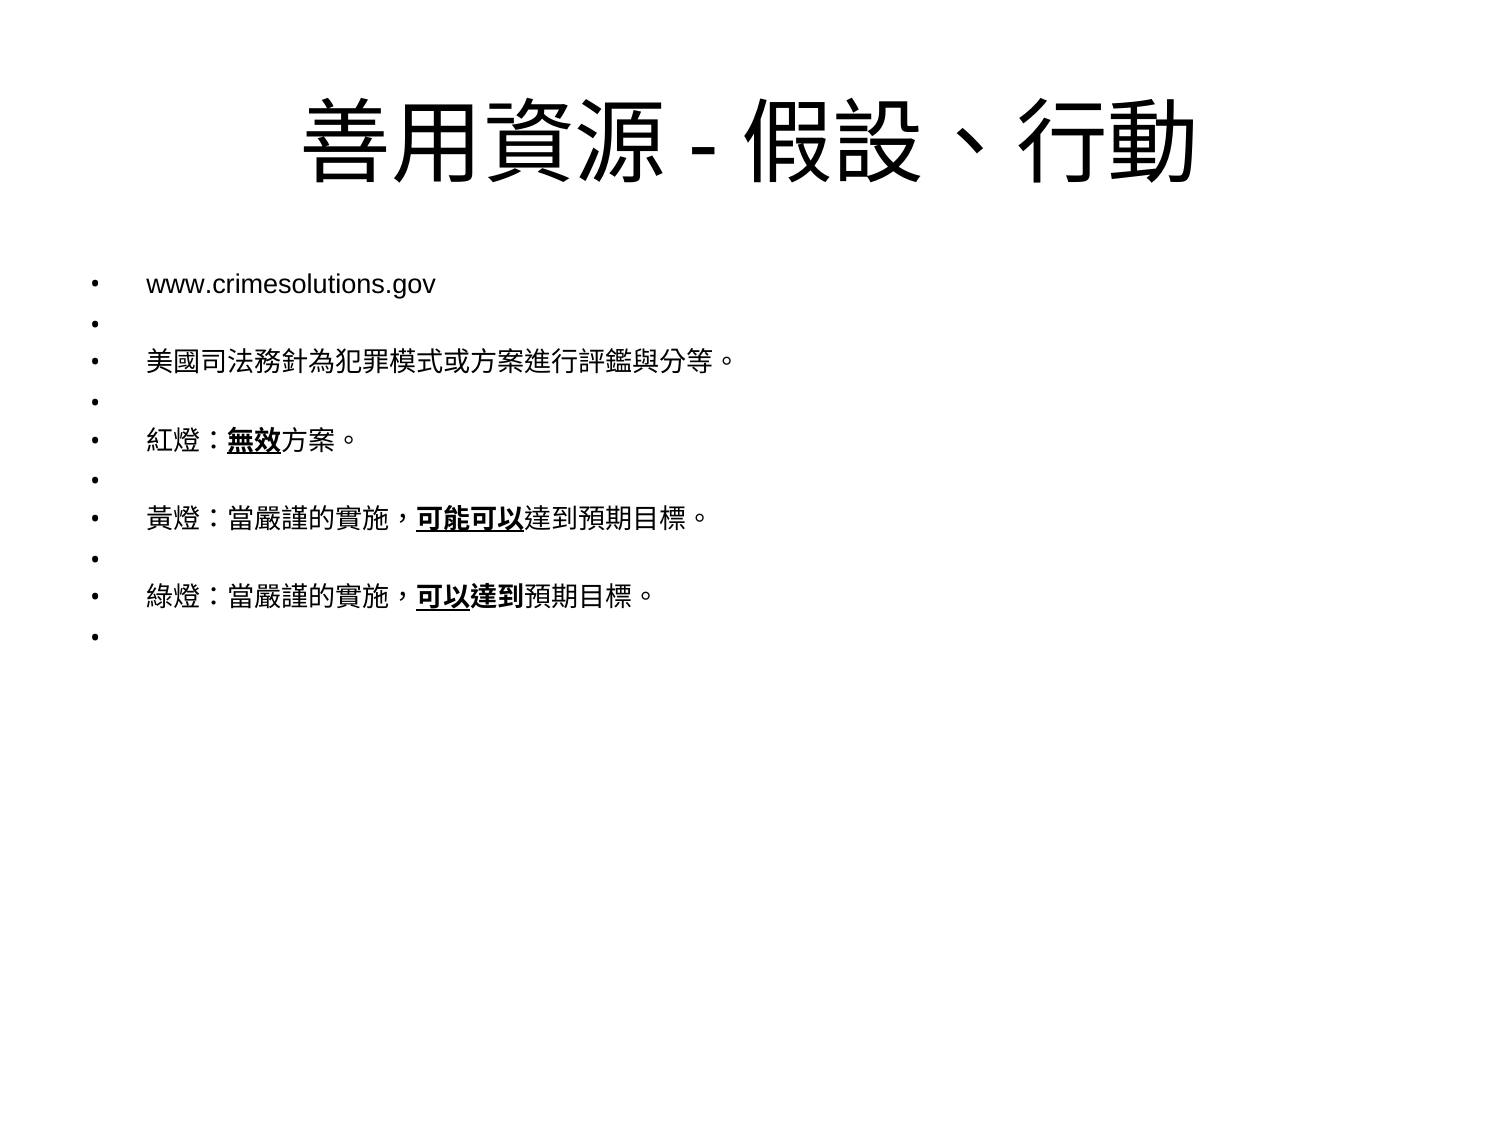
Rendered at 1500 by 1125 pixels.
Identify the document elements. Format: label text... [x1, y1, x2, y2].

title 善用資源-假設、行動 [75, 45, 1426, 233]
list www.crimesolutions.gov 美國司法務針為犯罪模式或方案進行評鑑與分等。 紅燈：無效方案。 黃燈：當嚴謹的實施，可能可以達到預期目標。 綠燈：當嚴謹的實施，可以達到預期目標。 [75, 262, 1426, 1005]
